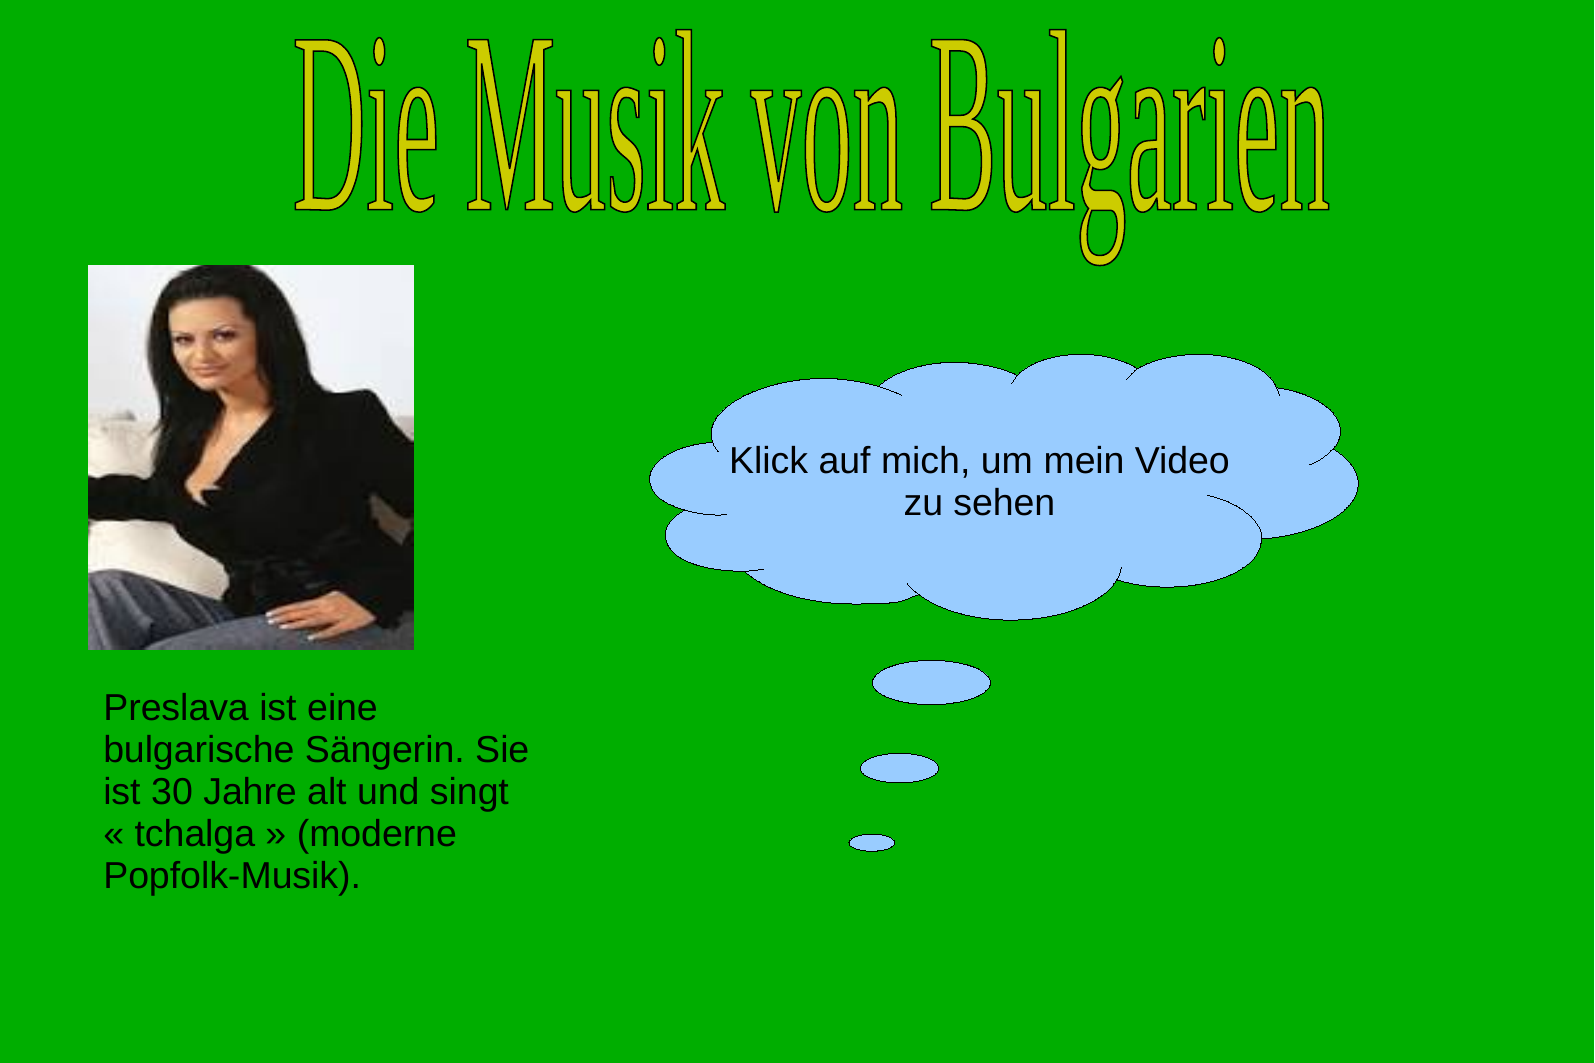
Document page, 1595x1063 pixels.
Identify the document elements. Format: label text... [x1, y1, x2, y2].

text_box Die Musik von Bulgarien [854, 87, 902, 210]
text_box Die Musik von Bulgarien [1049, 29, 1074, 210]
text_box Die Musik von Bulgarien [1080, 76, 1125, 266]
text_box Die Musik von Bulgarien [556, 90, 605, 213]
text_box Die Musik von Bulgarien [1130, 87, 1171, 213]
text_box Klick auf mich, um mein Video zu sehen [872, 660, 991, 705]
text_box Die Musik von Bulgarien [676, 29, 726, 210]
text_box Klick auf mich, um mein Video zu sehen [649, 354, 1359, 621]
text_box Die Musik von Bulgarien [1281, 87, 1329, 210]
text_box Die Musik von Bulgarien [398, 87, 436, 213]
text_box Die Musik von Bulgarien [1208, 90, 1233, 210]
text_box Die Musik von Bulgarien [750, 90, 802, 213]
text_box Preslava ist eine bulgarische Sängerin. Sie ist 30 Jahre alt und singt « tchalga » (moderne Popfolk-Musik). [88, 679, 591, 945]
text_box Die Musik von Bulgarien [648, 90, 673, 210]
text_box Die Musik von Bulgarien [610, 87, 643, 213]
text_box Die Musik von Bulgarien [368, 90, 393, 210]
text_box Die Musik von Bulgarien [295, 39, 362, 211]
text_box Die Musik von Bulgarien [1238, 87, 1276, 213]
text_box Die Musik von Bulgarien [467, 39, 553, 210]
text_box Die Musik von Bulgarien [805, 87, 849, 213]
text_box Die Musik von Bulgarien [1173, 87, 1205, 210]
text_box Klick auf mich, um mein Video zu sehen [860, 753, 939, 783]
text_box Die Musik von Bulgarien [998, 90, 1046, 213]
text_box Klick auf mich, um mein Video zu sehen [848, 834, 895, 852]
picture [88, 265, 414, 650]
text_box Die Musik von Bulgarien [931, 39, 992, 211]
